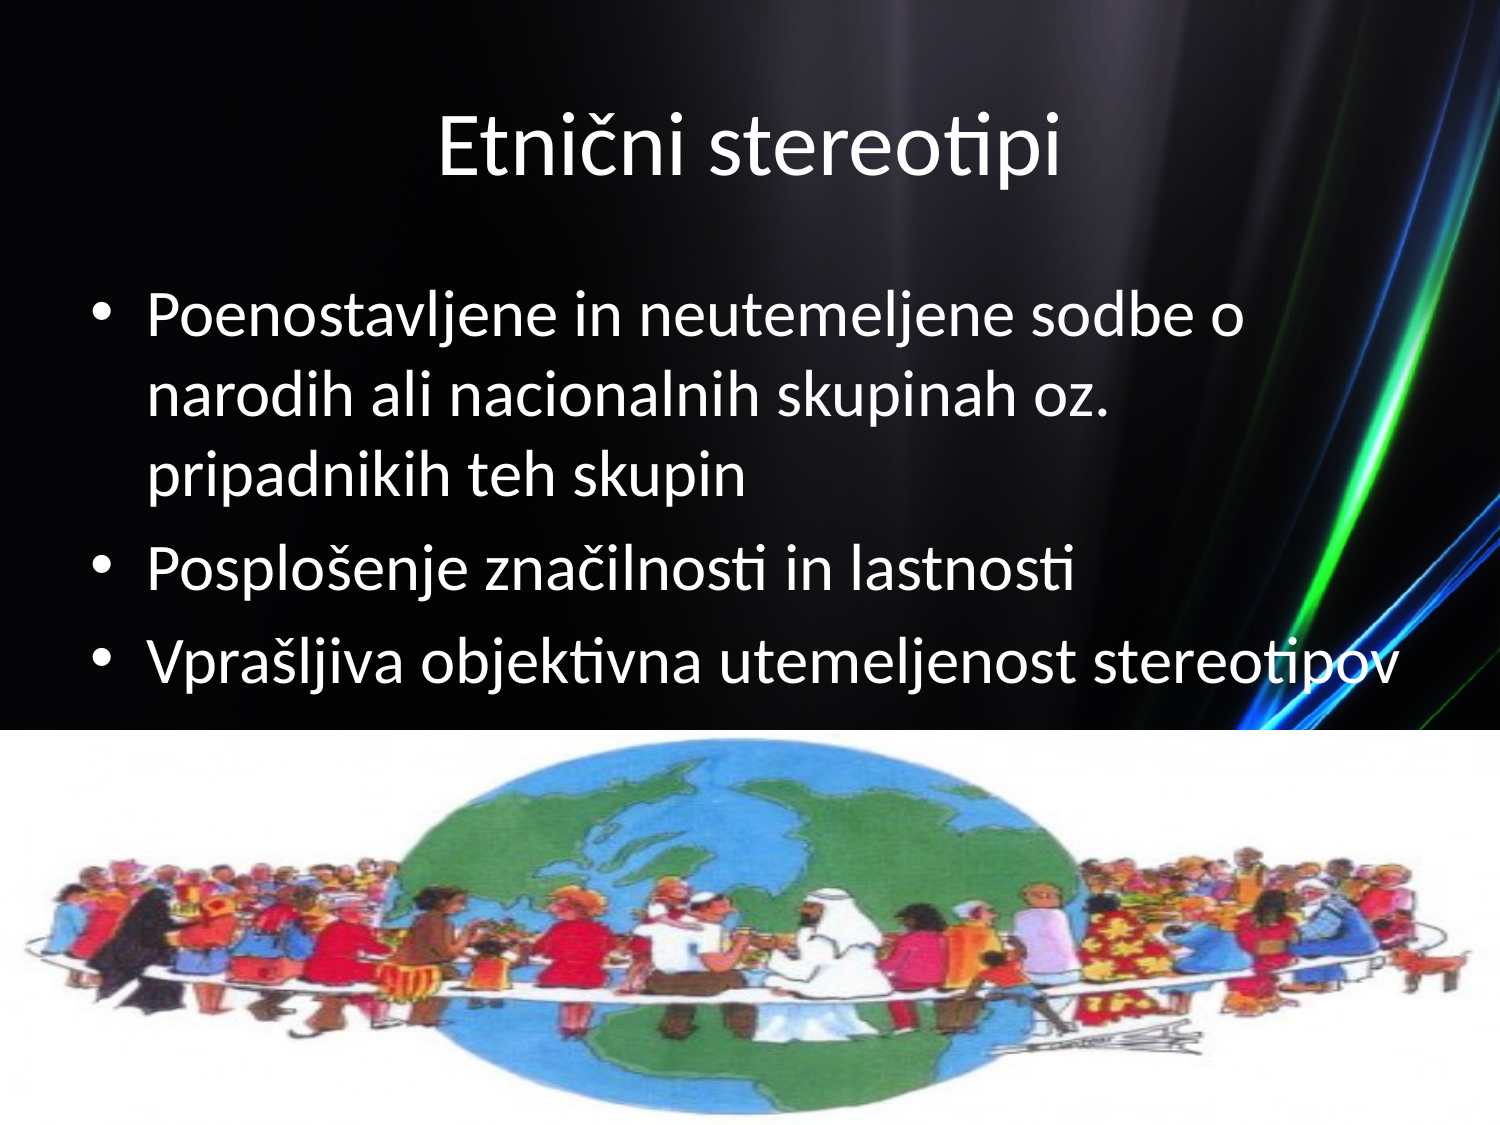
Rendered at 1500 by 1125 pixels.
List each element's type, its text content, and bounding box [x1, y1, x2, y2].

list Poenostavljene in neutemeljene sodbe o narodih ali nacionalnih skupinah oz. pripadnikih teh skupin Posplošenje značilnosti in lastnosti Vprašljiva objektivna utemeljenost stereotipov [75, 262, 1425, 730]
title Etnični stereotipi [75, 45, 1425, 233]
picture [0, 0, 1500, 1125]
